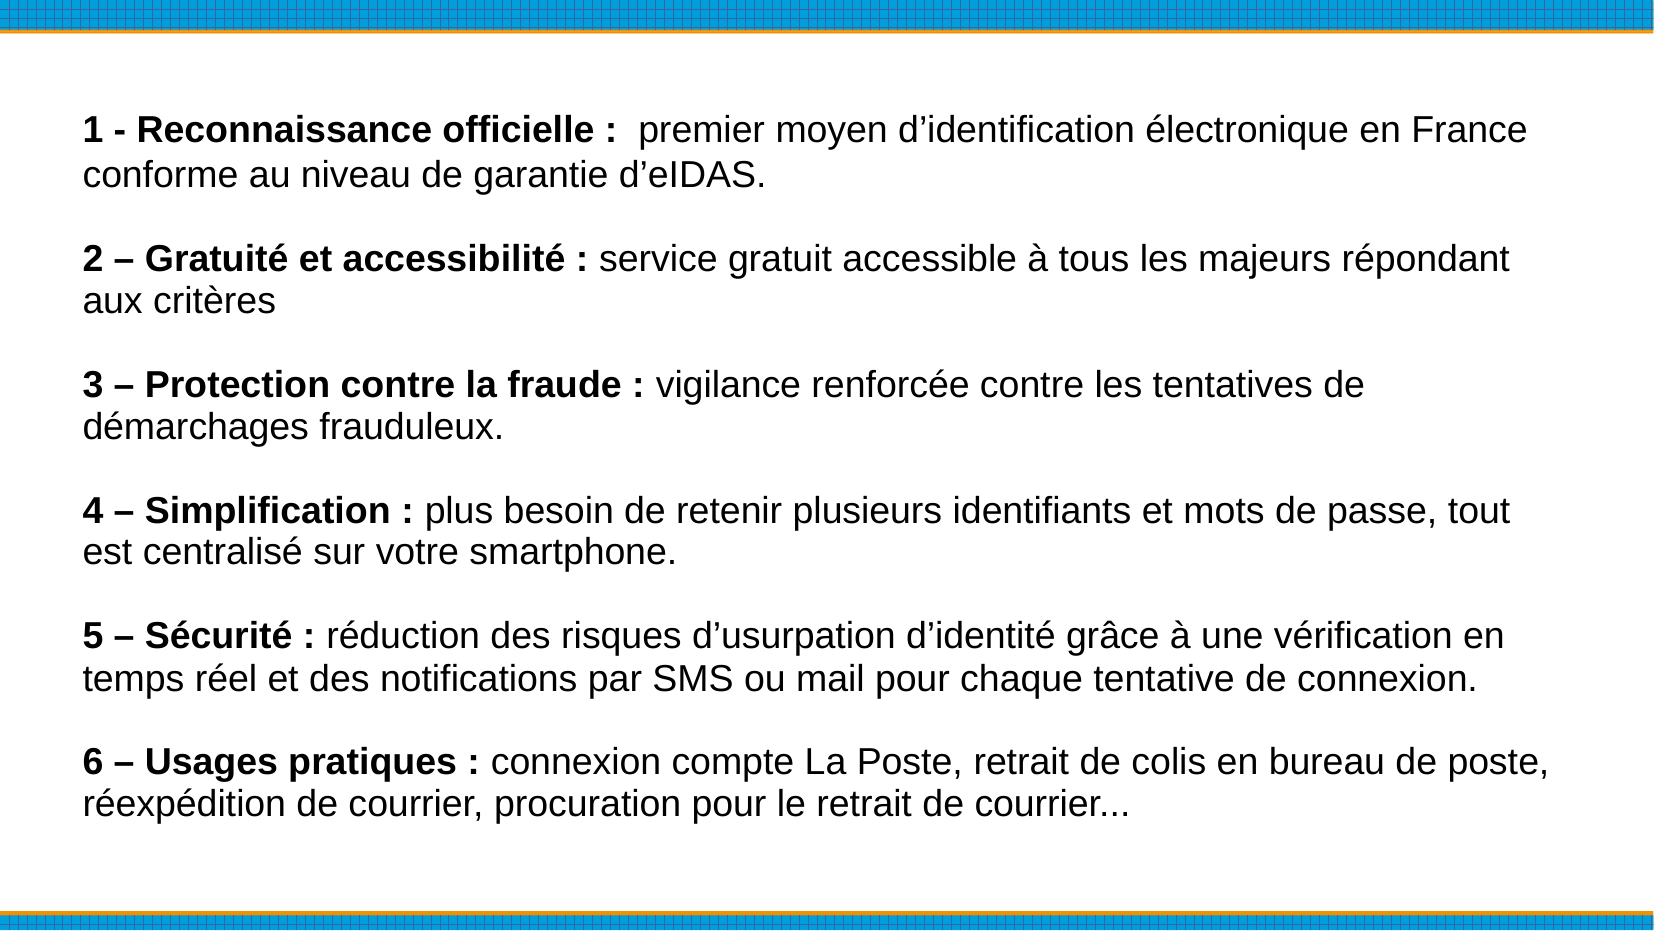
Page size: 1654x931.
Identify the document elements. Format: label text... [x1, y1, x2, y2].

subtitle 1 - Reconnaissance officielle : premier moyen d’identification électronique en France conforme au niveau de garantie d’eIDAS. 2 – Gratuité et accessibilité : service gratuit accessible à tous les majeurs répondant aux critères 3 – Protection contre la fraude : vigilance renforcée contre les tentatives de démarchages frauduleux. 4 – Simplification : plus besoin de retenir plusieurs identifiants et mots de passe, tout est centralisé sur votre smartphone. 5 – Sécurité : réduction des risques d’usurpation d’identité grâce à une vérification en temps réel et des notifications par SMS ou mail pour chaque tentative de connexion. 6 – Usages pratiques : connexion compte La Poste, retrait de colis en bureau de poste, réexpédition de courrier, procuration pour le retrait de courrier... [82, 81, 1571, 846]
